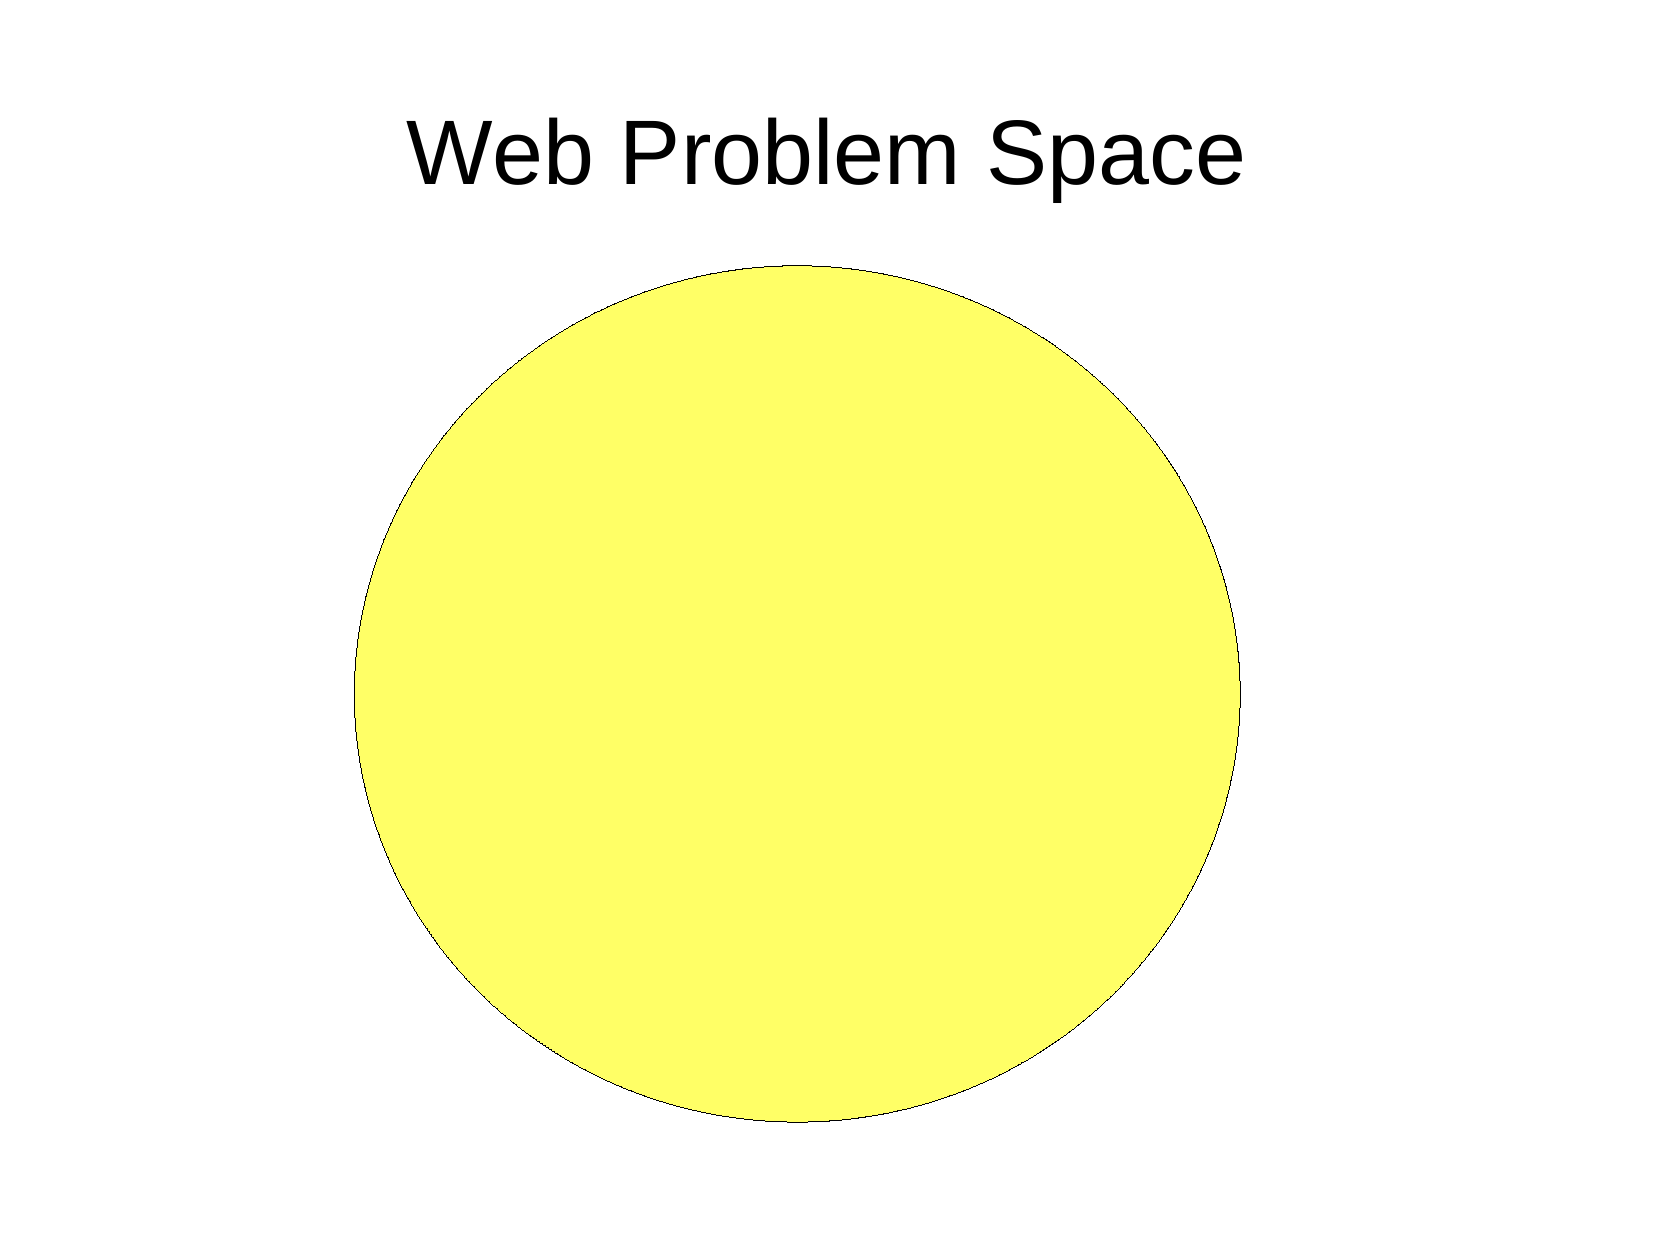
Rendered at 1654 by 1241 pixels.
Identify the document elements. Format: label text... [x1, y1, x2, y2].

title Web Problem Space [82, 49, 1571, 257]
text_box [354, 265, 1241, 1123]
